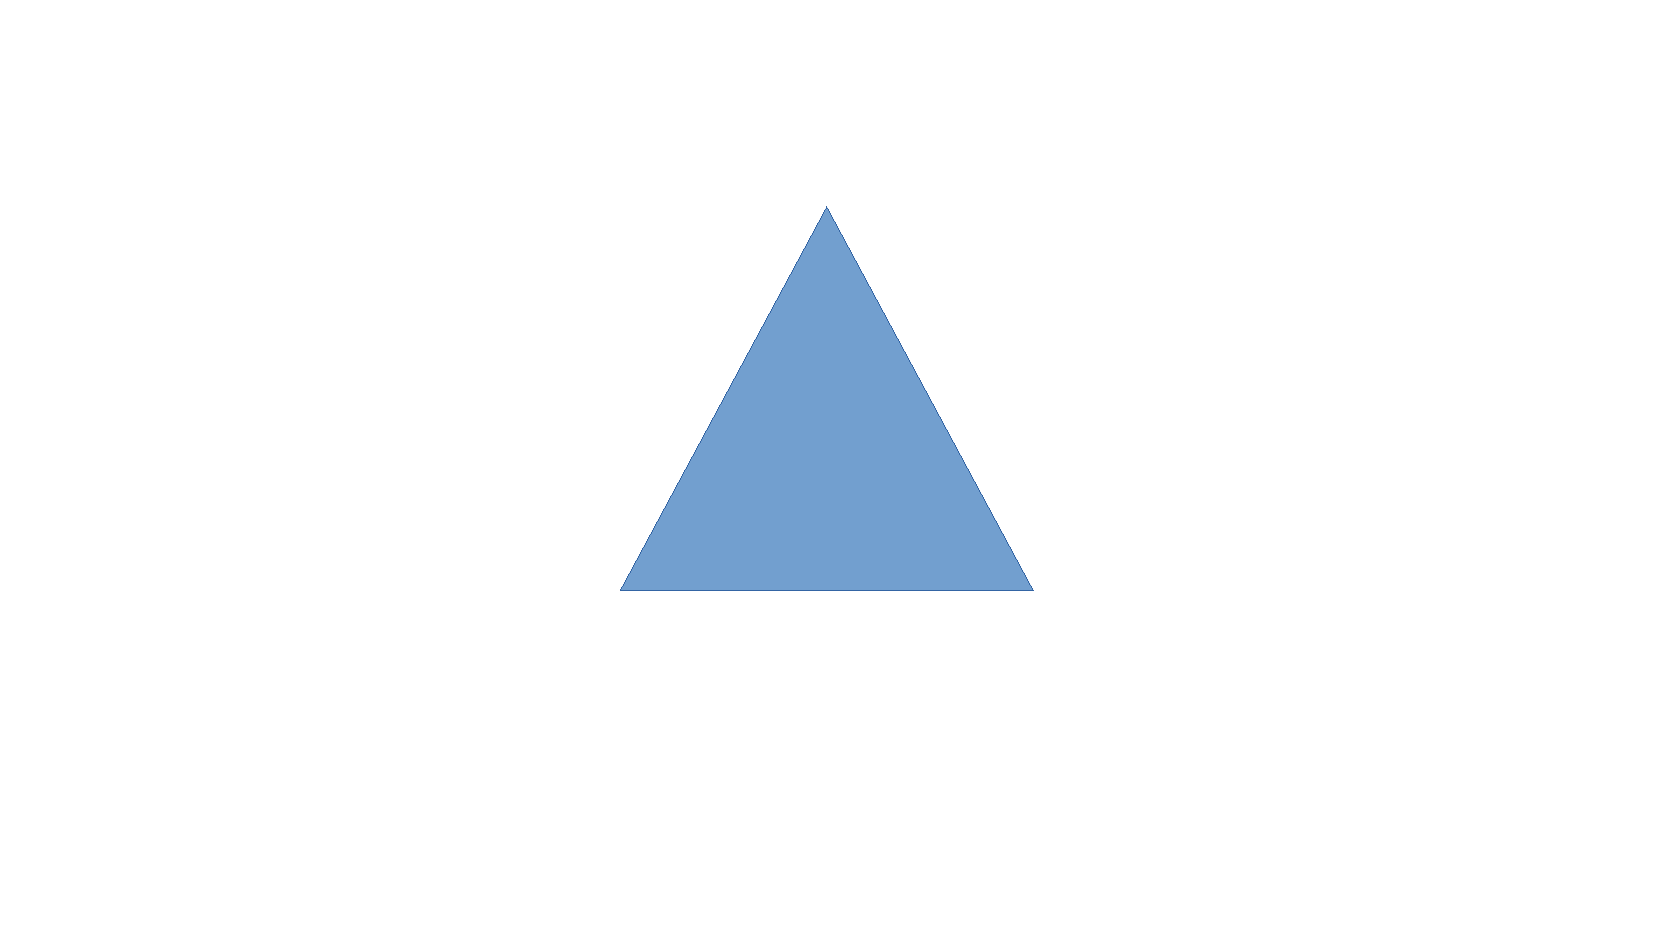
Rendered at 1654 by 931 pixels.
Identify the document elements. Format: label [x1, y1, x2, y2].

text_box [620, 206, 1034, 591]
